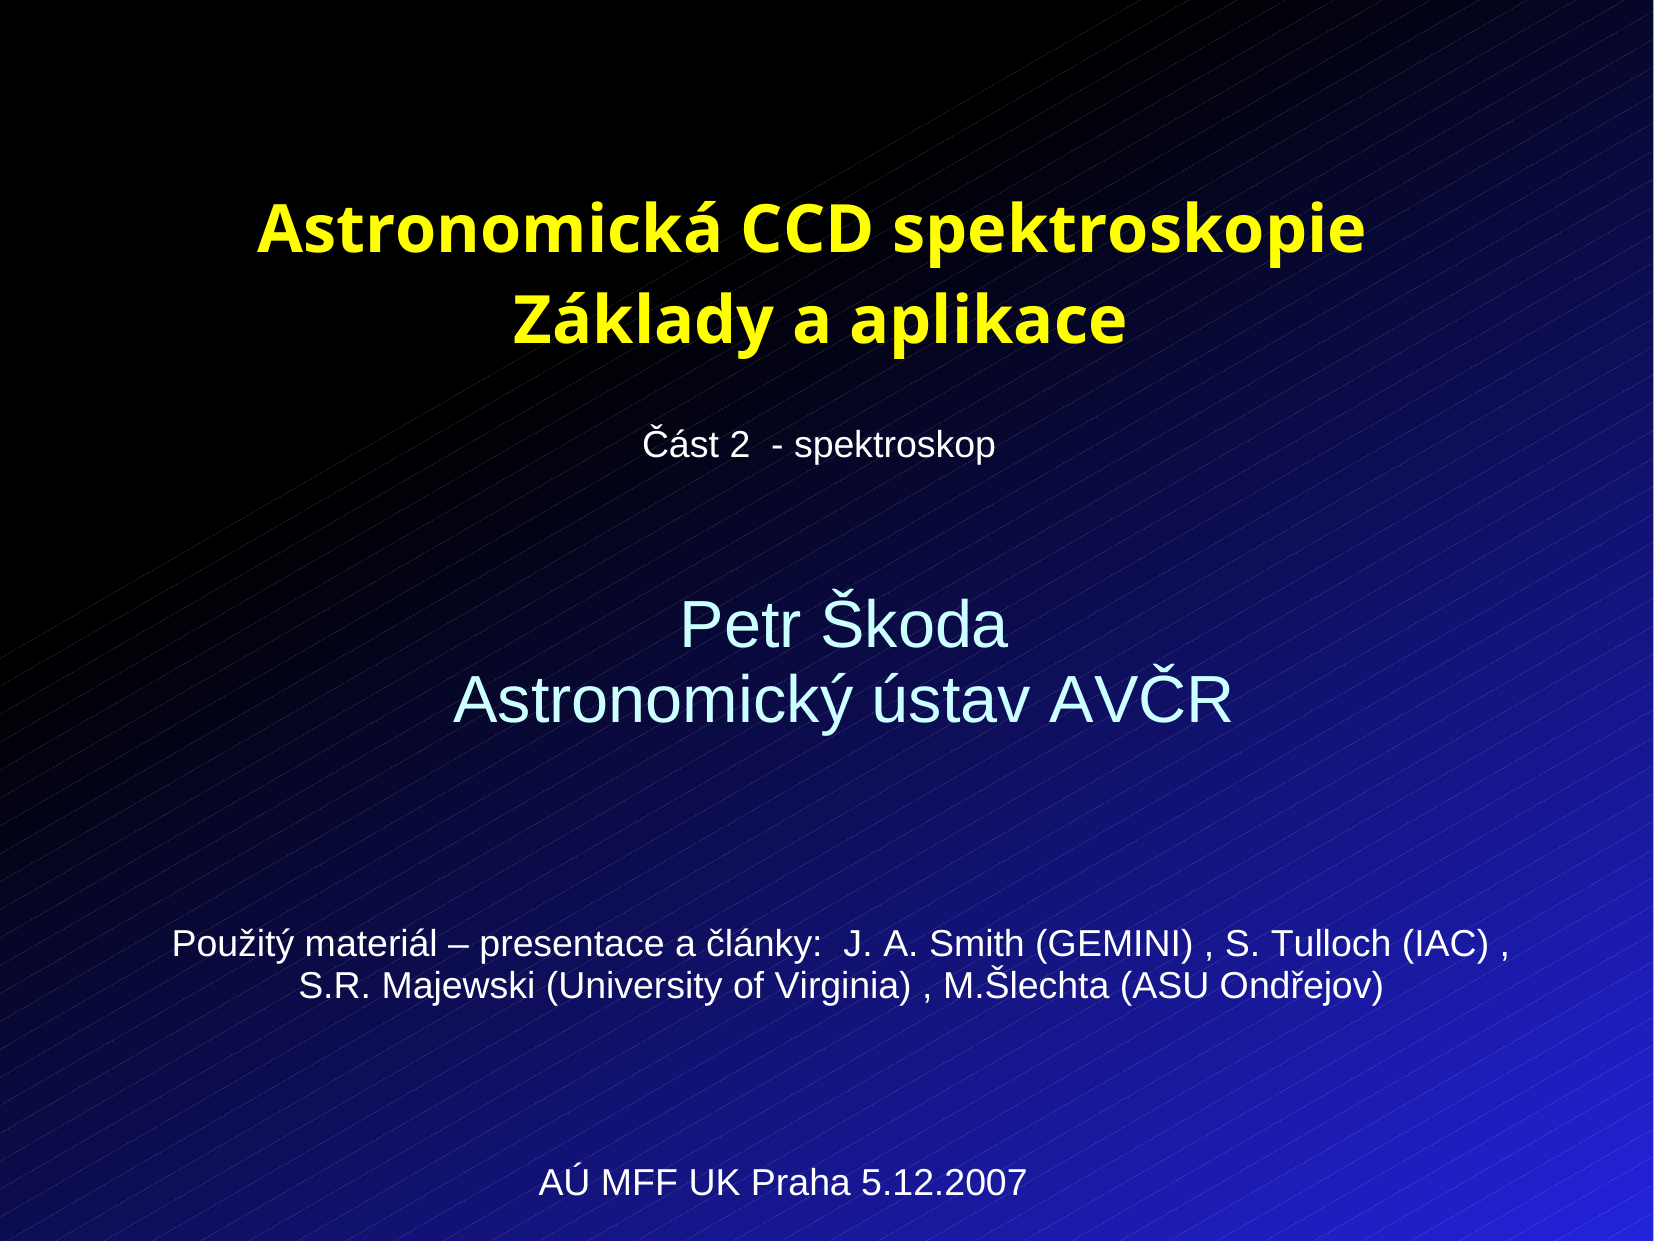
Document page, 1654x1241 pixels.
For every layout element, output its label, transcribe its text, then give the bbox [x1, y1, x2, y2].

text_box Použitý materiál – presentace a články: J. A. Smith (GEMINI) , S. Tulloch (IAC) , S.R. Majewski (University of Virginia) , M.Šlechta (ASU Ondřejov) [147, 915, 1536, 1015]
text_box AÚ MFF UK Praha 5.12.2007 [523, 1153, 1043, 1211]
subtitle Petr Škoda Astronomický ústav AVČR [82, 290, 1571, 1109]
text_box Část 2 - spektroskop [463, 415, 1175, 473]
title Astronomická CCD spektroskopie Základy a aplikace [76, 168, 1565, 376]
